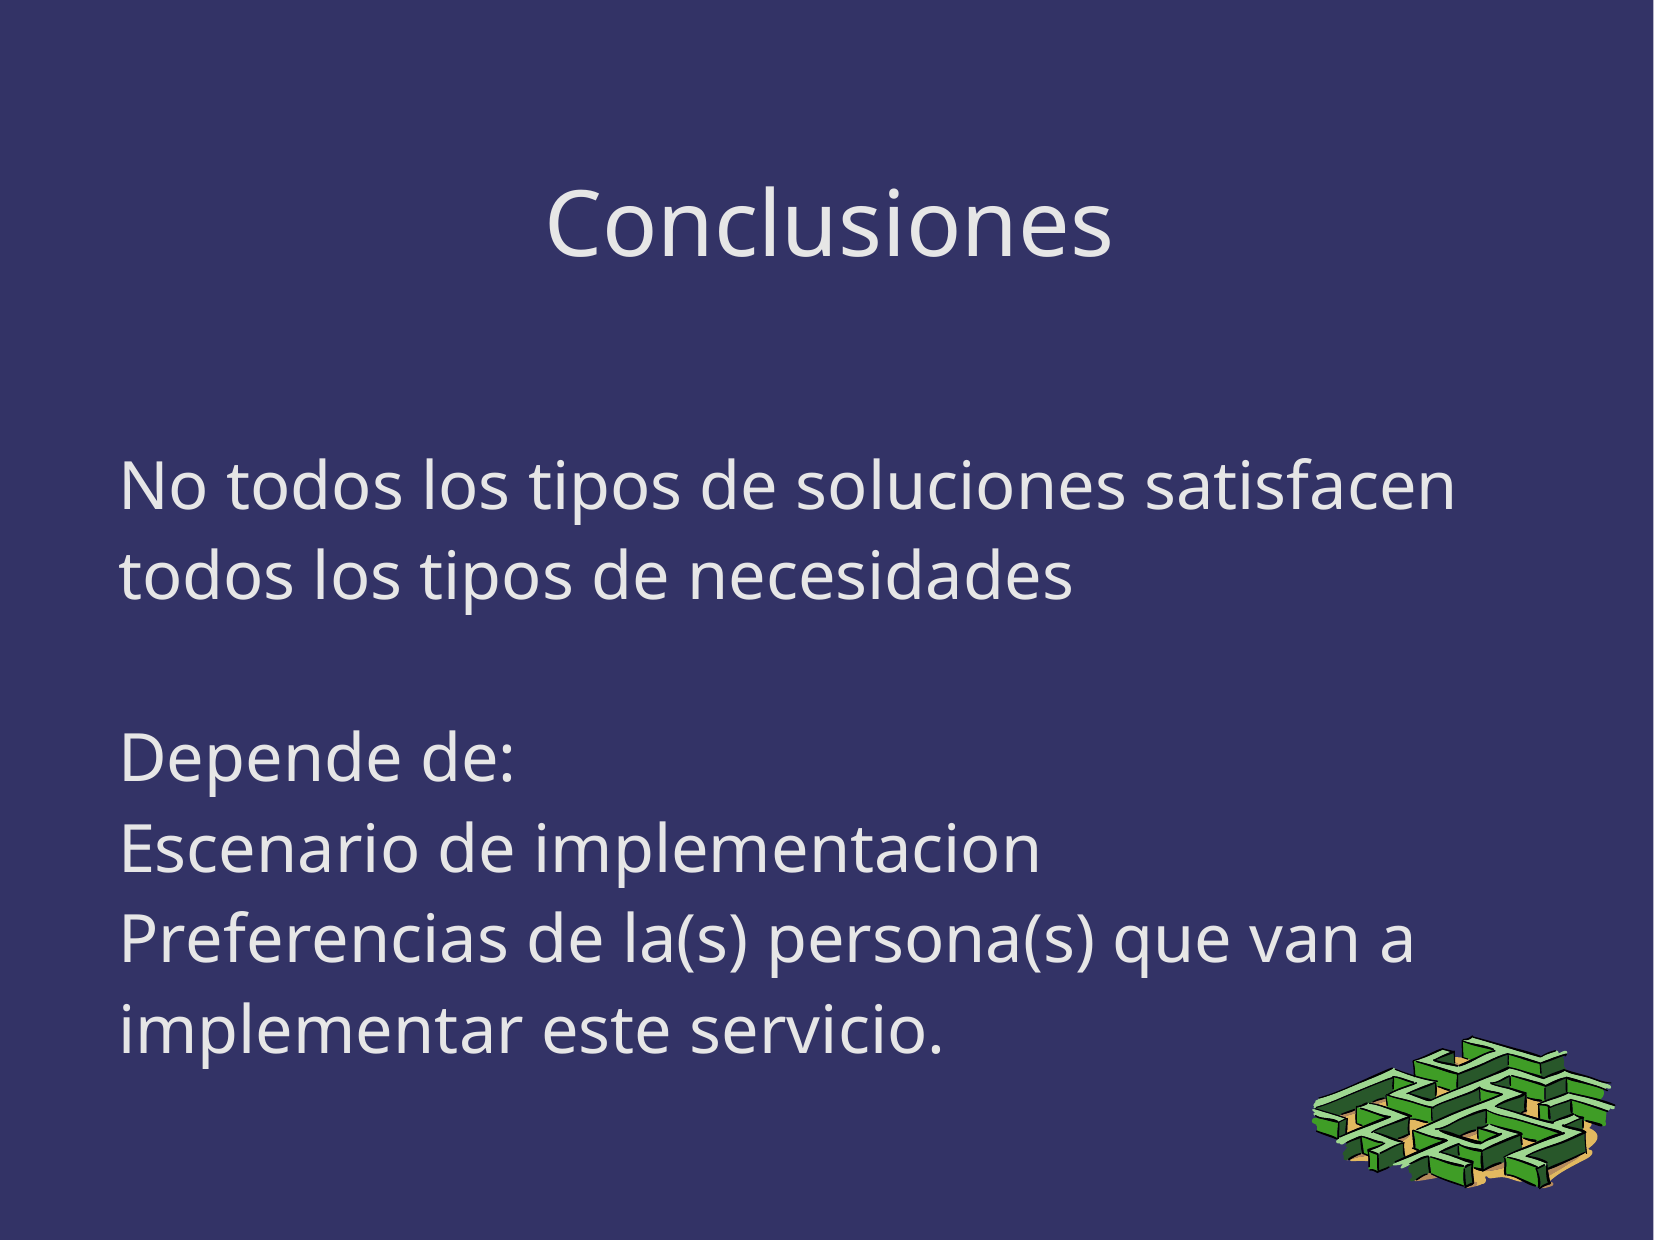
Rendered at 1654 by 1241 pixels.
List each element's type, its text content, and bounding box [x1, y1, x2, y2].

subtitle No todos los tipos de soluciones satisfacen todos los tipos de necesidades Depende de: Escenario de implementacion Preferencias de la(s) persona(s) que van a implementar este servicio. [118, 372, 1565, 1139]
title Conclusiones [123, 117, 1536, 325]
